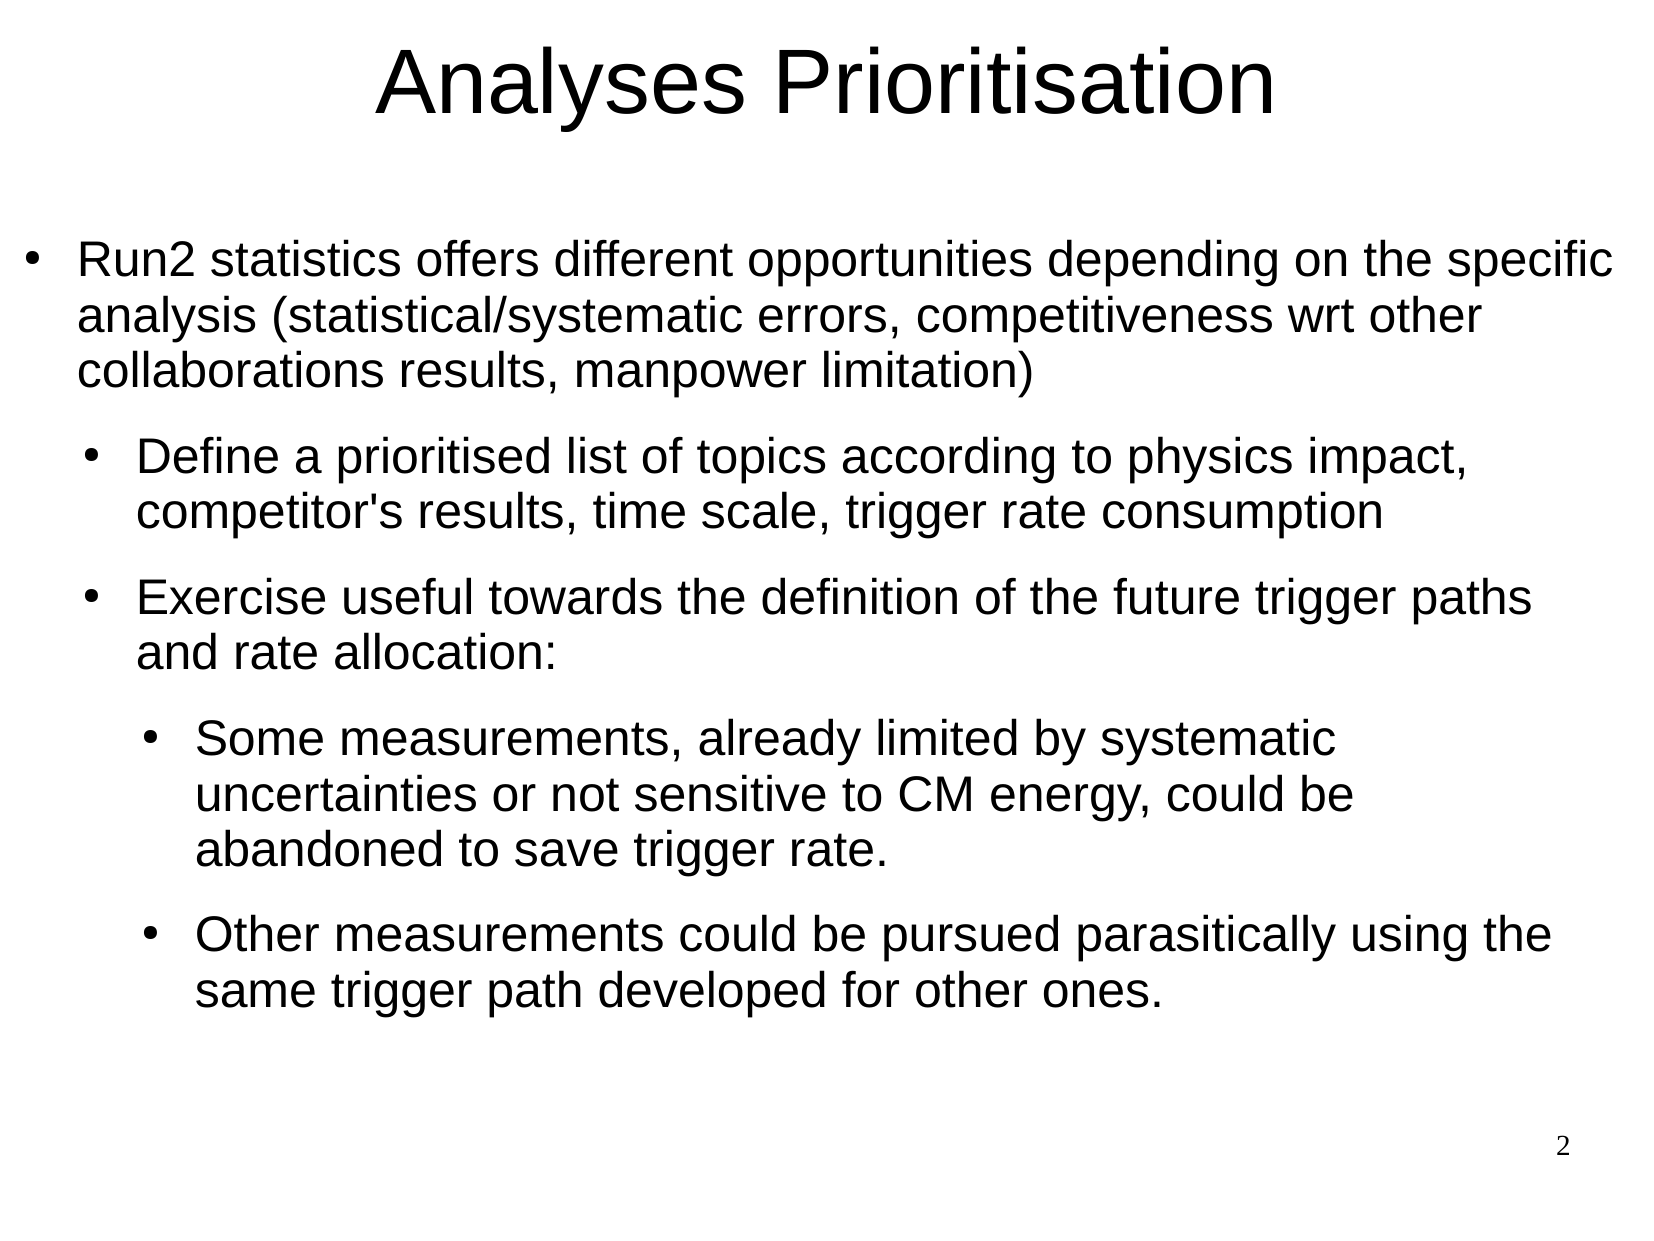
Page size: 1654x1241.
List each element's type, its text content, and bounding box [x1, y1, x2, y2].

list Run2 statistics offers different opportunities depending on the specific analysis (statistical/systematic errors, competitiveness wrt other collaborations results, manpower limitation) Define a prioritised list of topics according to physics impact, competitor's results, time scale, trigger rate consumption Exercise useful towards the definition of the future trigger paths and rate allocation: Some measurements, already limited by systematic uncertainties or not sensitive to CM energy, could be abandoned to save trigger rate. Other measurements could be pursued parasitically using the same trigger path developed for other ones. [23, 231, 1619, 1098]
title Analyses Prioritisation [82, 0, 1571, 186]
